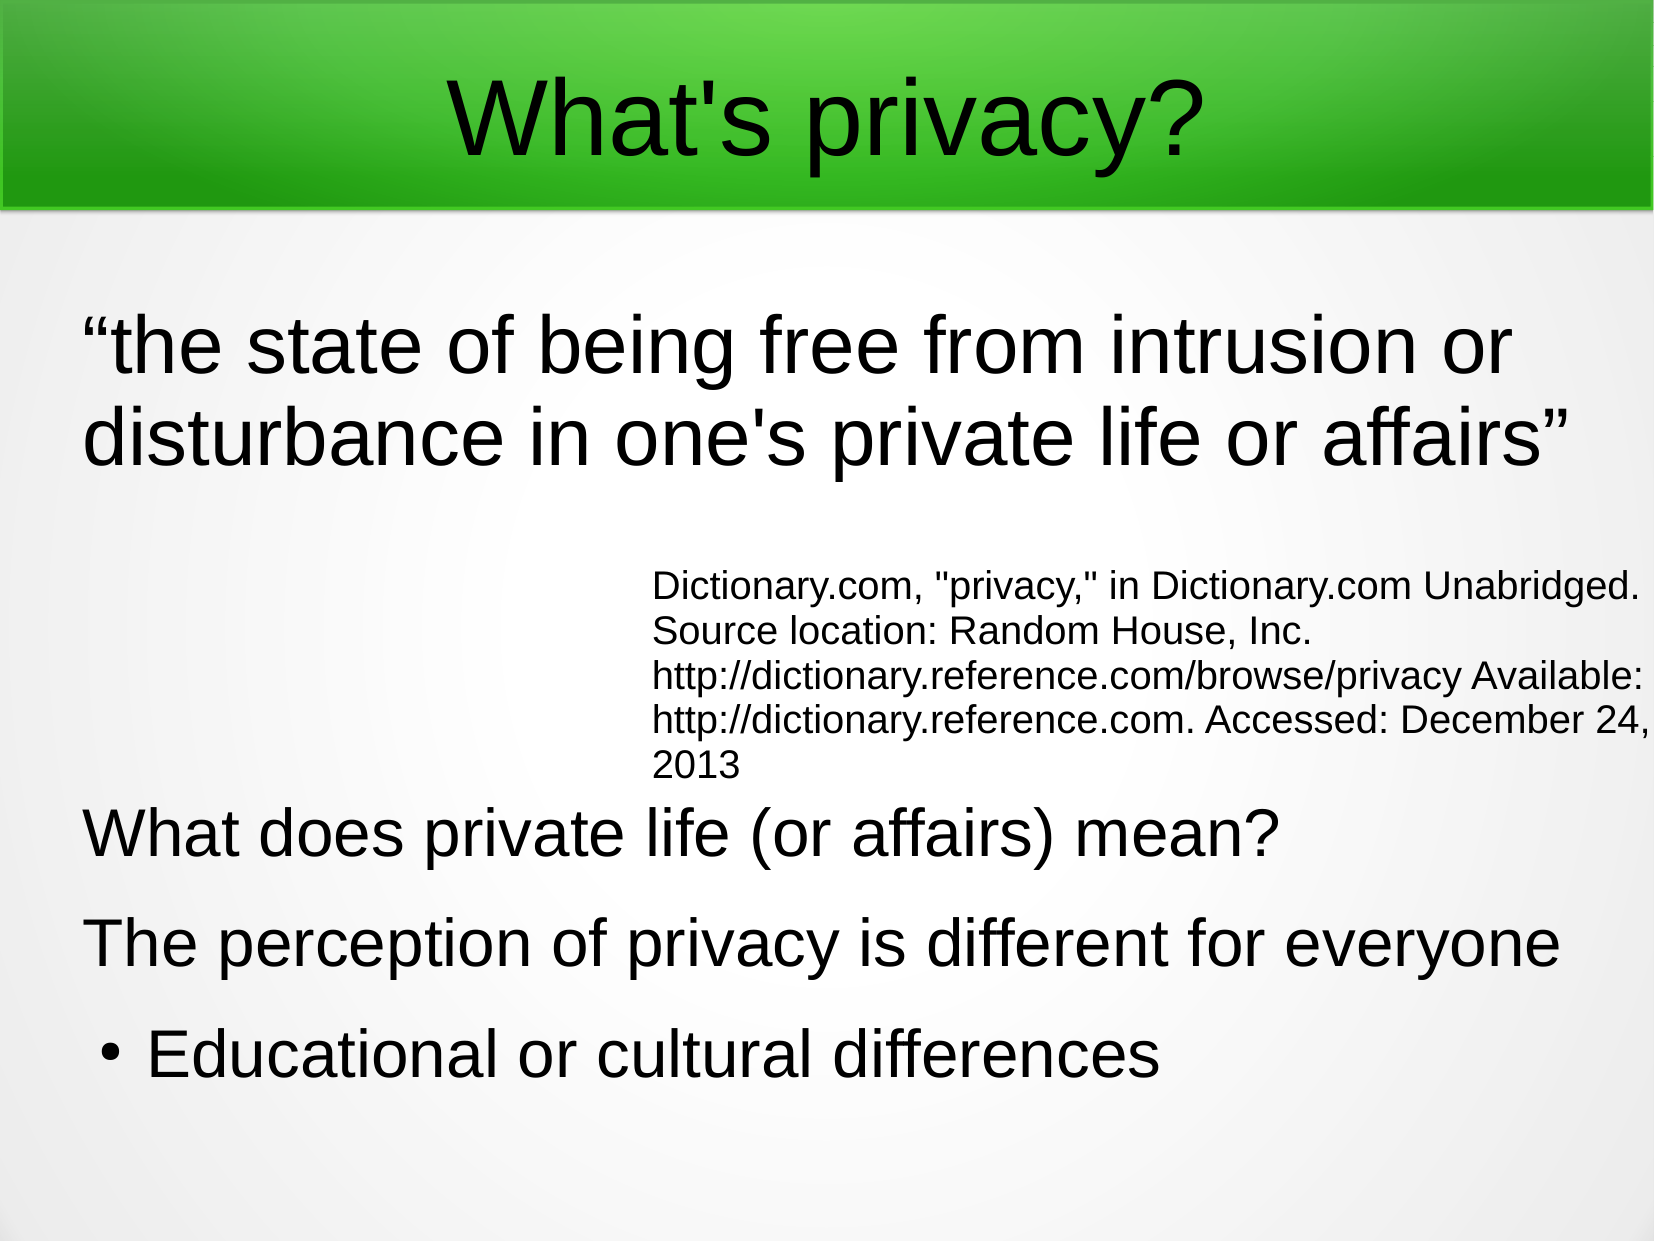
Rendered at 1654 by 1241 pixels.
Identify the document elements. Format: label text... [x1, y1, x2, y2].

list Dictionary.com, "privacy," in Dictionary.com Unabridged. Source location: Random House, Inc. http://dictionary.reference.com/browse/privacy Available: http://dictionary.reference.com. Accessed: December 24, 2013 [651, 563, 1654, 789]
list “the state of being free from intrusion or disturbance in one's private life or affairs” [82, 299, 1591, 571]
list What does private life (or affairs) mean? The perception of privacy is different for everyone Educational or cultural differences [82, 795, 1571, 1171]
title What's privacy? [82, 47, 1571, 189]
